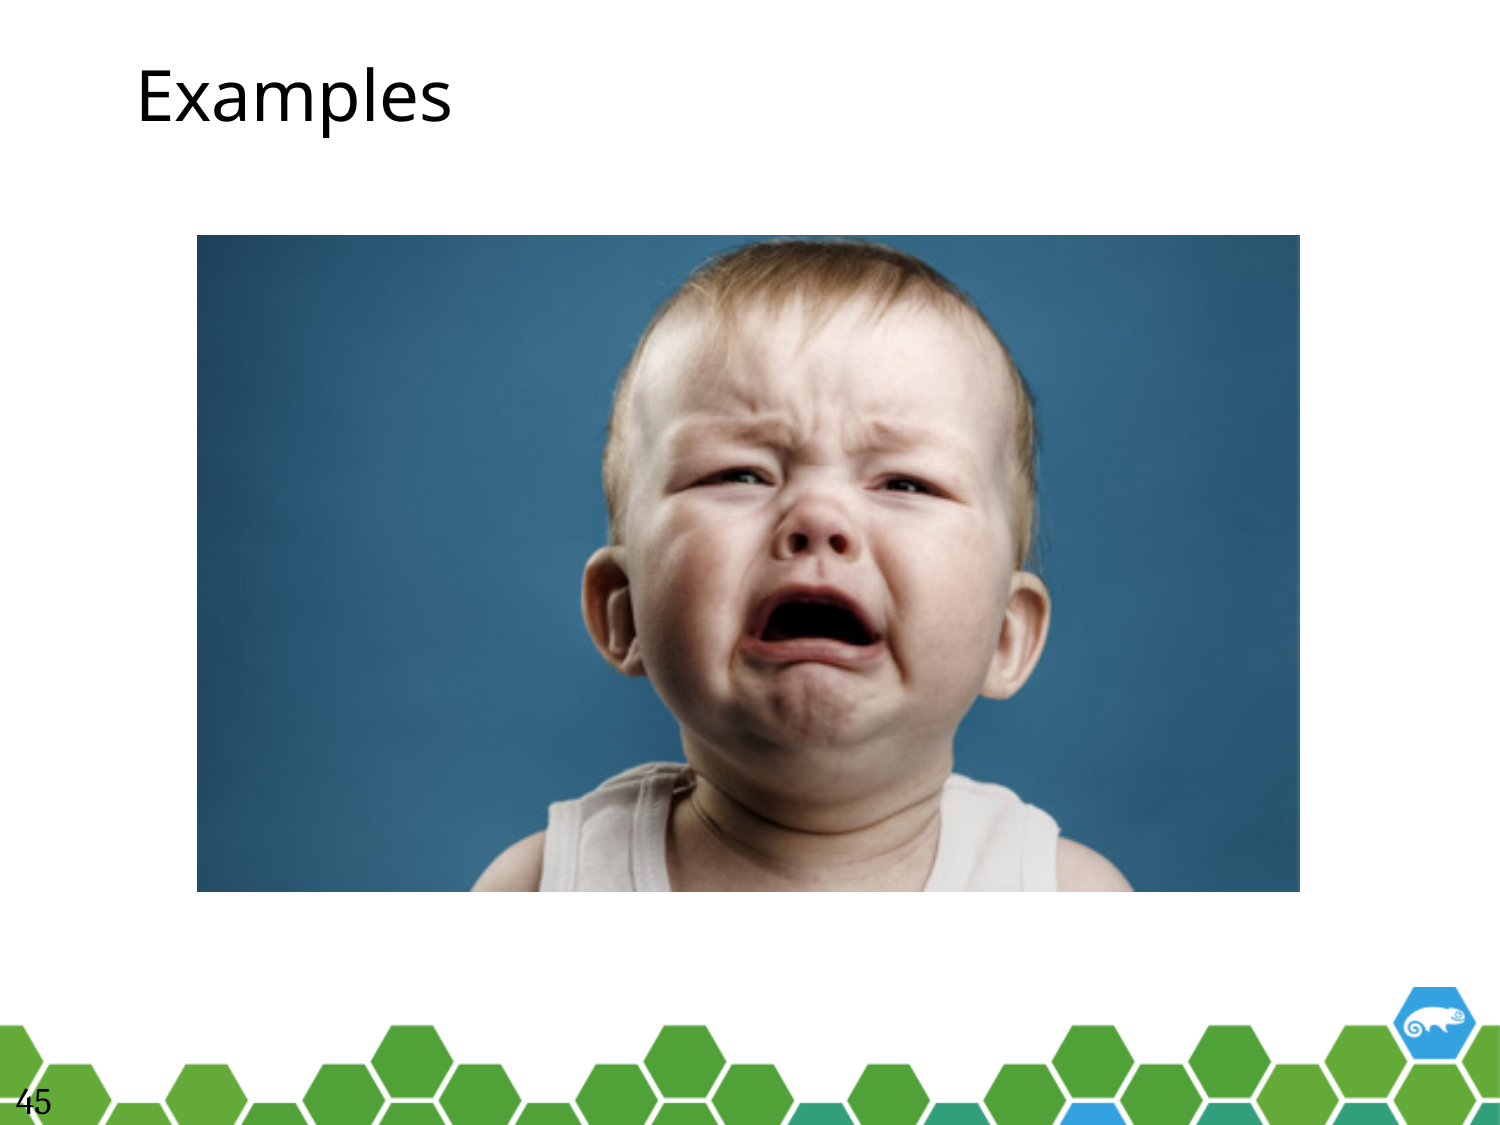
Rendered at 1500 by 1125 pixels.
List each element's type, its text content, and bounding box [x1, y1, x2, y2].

text_box Examples [134, 12, 1371, 175]
picture [197, 235, 1300, 892]
picture [0, 987, 1500, 1125]
